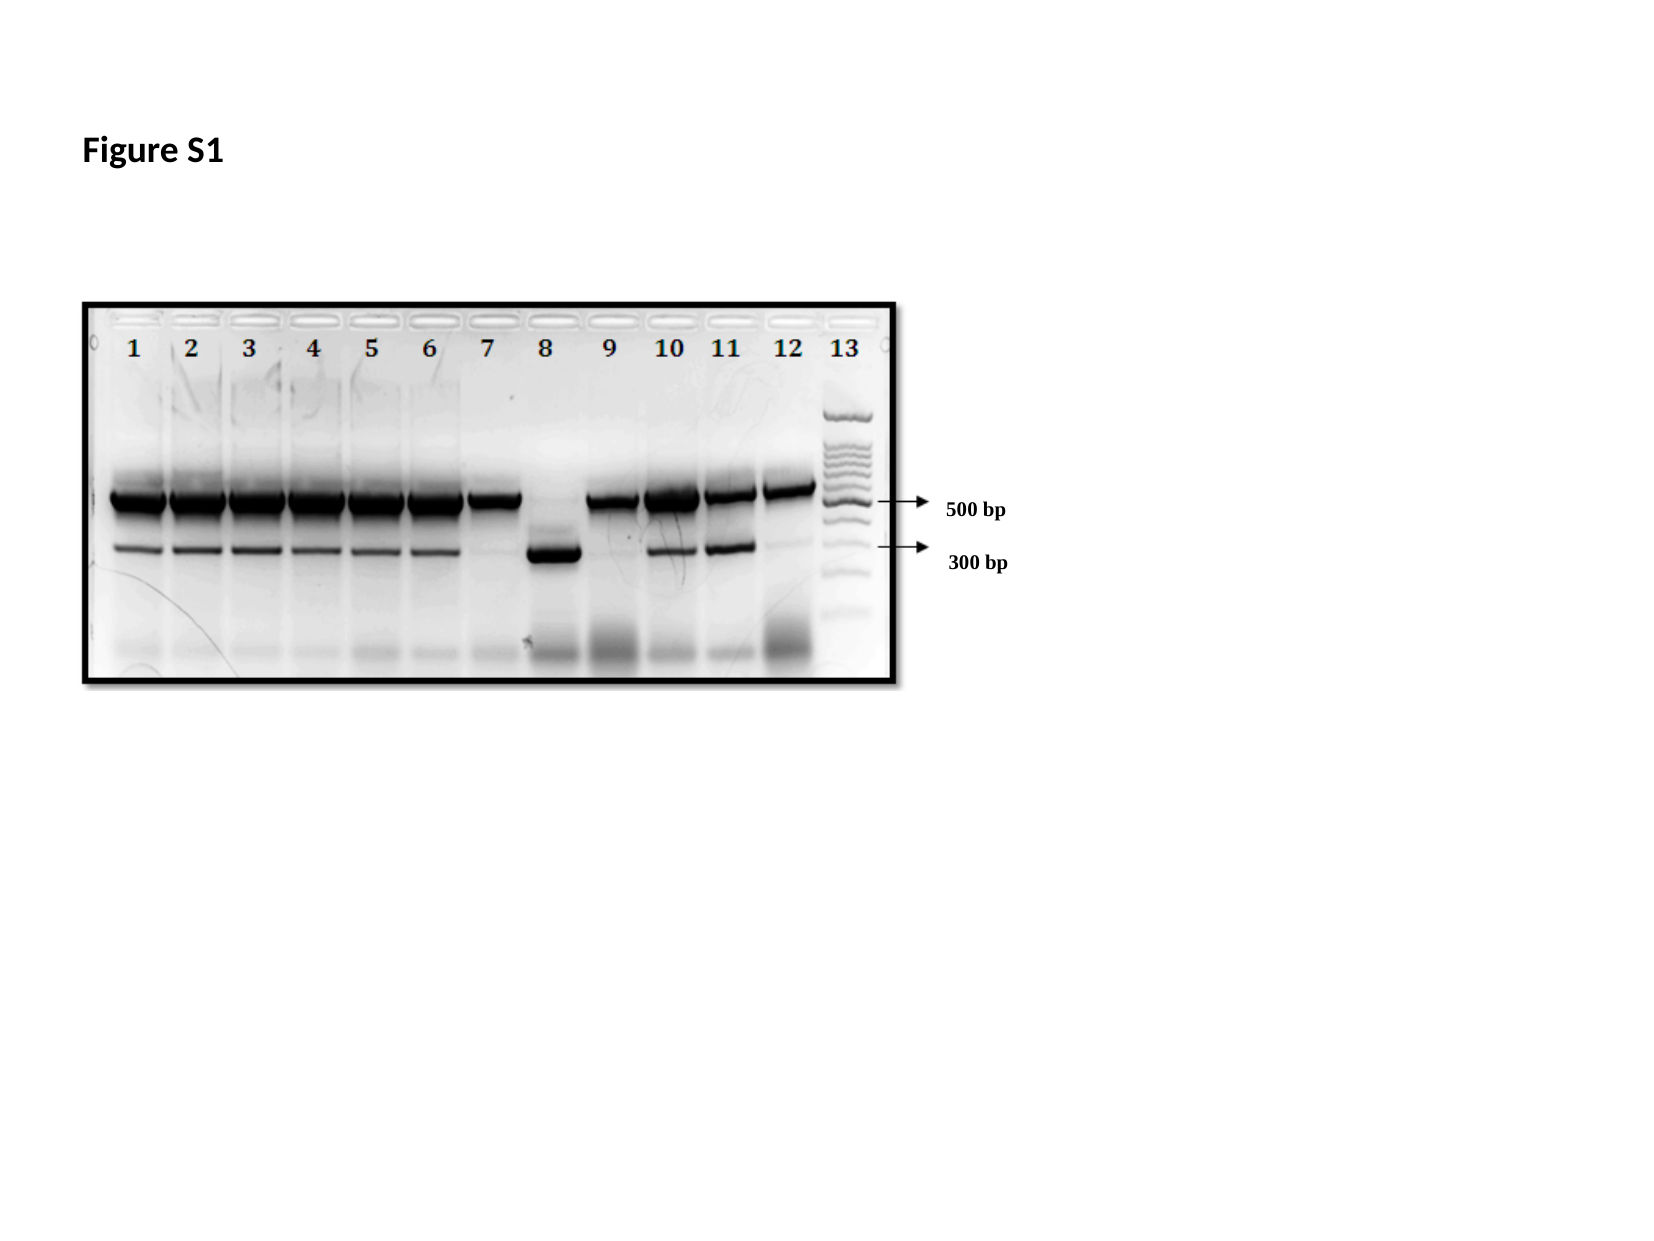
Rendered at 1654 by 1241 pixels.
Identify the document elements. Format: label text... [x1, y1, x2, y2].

picture [75, 297, 938, 691]
text_box 500 bp [931, 486, 1021, 526]
text_box 300 bp [933, 540, 1024, 579]
title Figure S1 [82, 49, 1571, 257]
